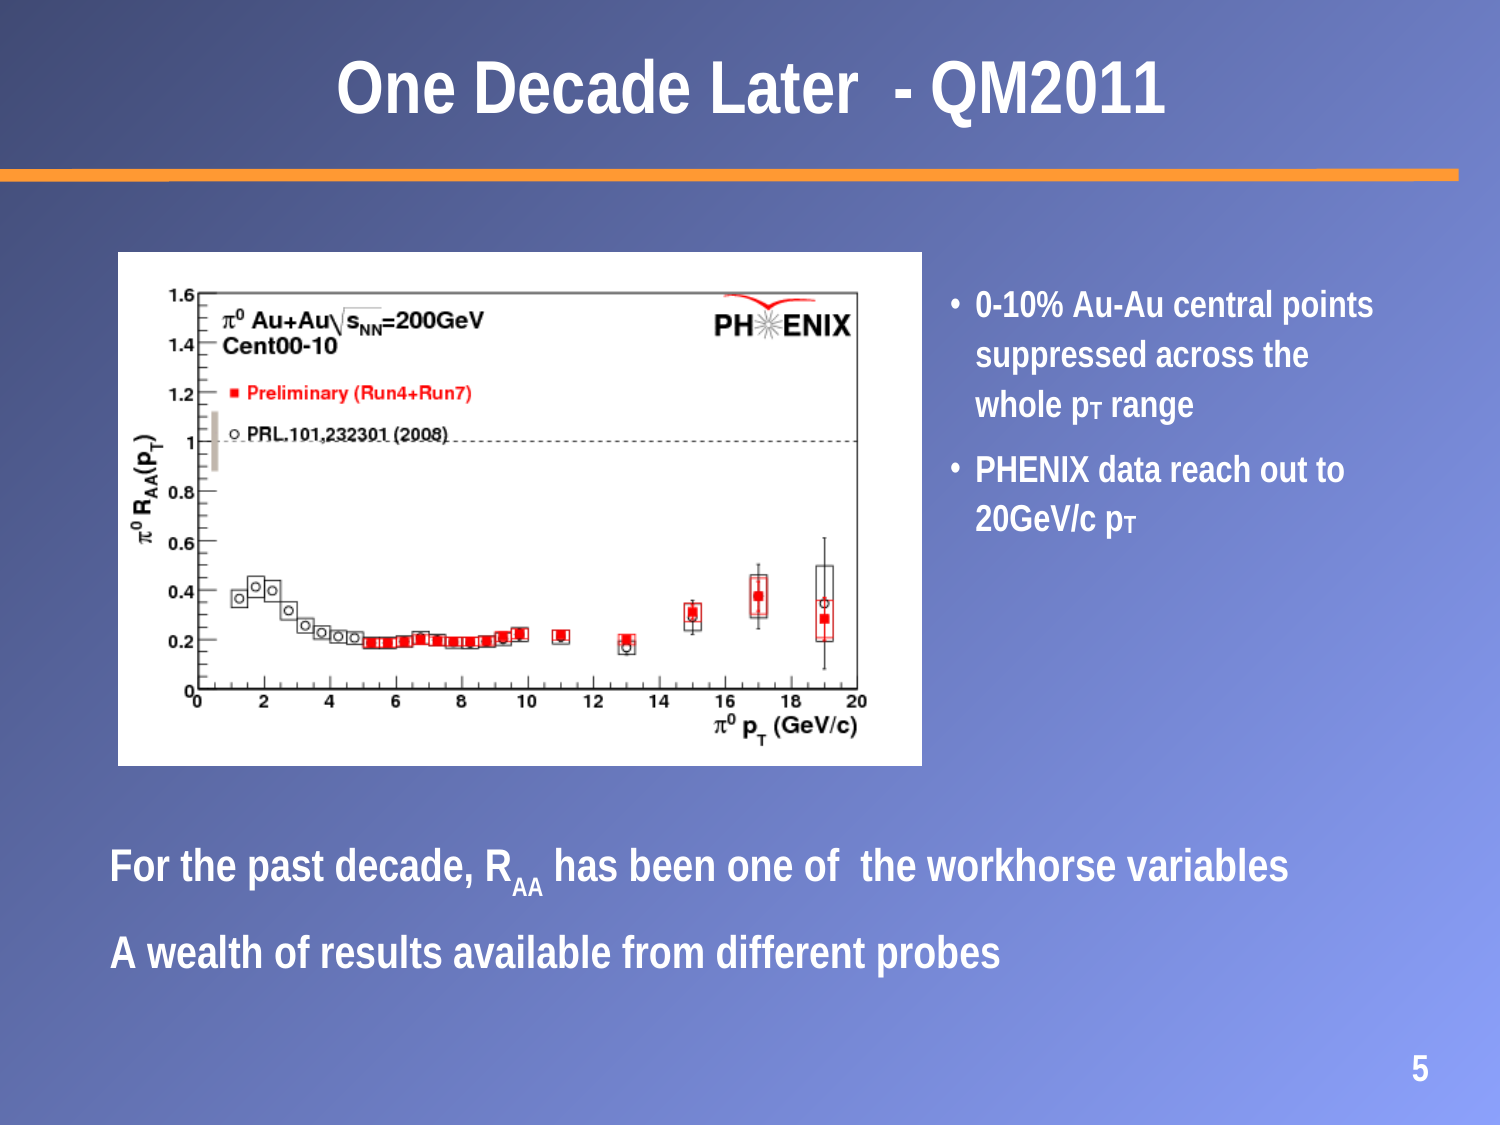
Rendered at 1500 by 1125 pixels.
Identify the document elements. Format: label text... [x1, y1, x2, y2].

picture [118, 252, 922, 766]
text_box 0-10% Au-Au central points suppressed across the whole pT range PHENIX data reach out to 20GeV/c pT [922, 268, 1404, 547]
text_box For the past decade, RAA has been one of the workhorse variables A wealth of results available from different probes [94, 821, 1445, 958]
title One Decade Later - QM2011 [146, 17, 1358, 179]
